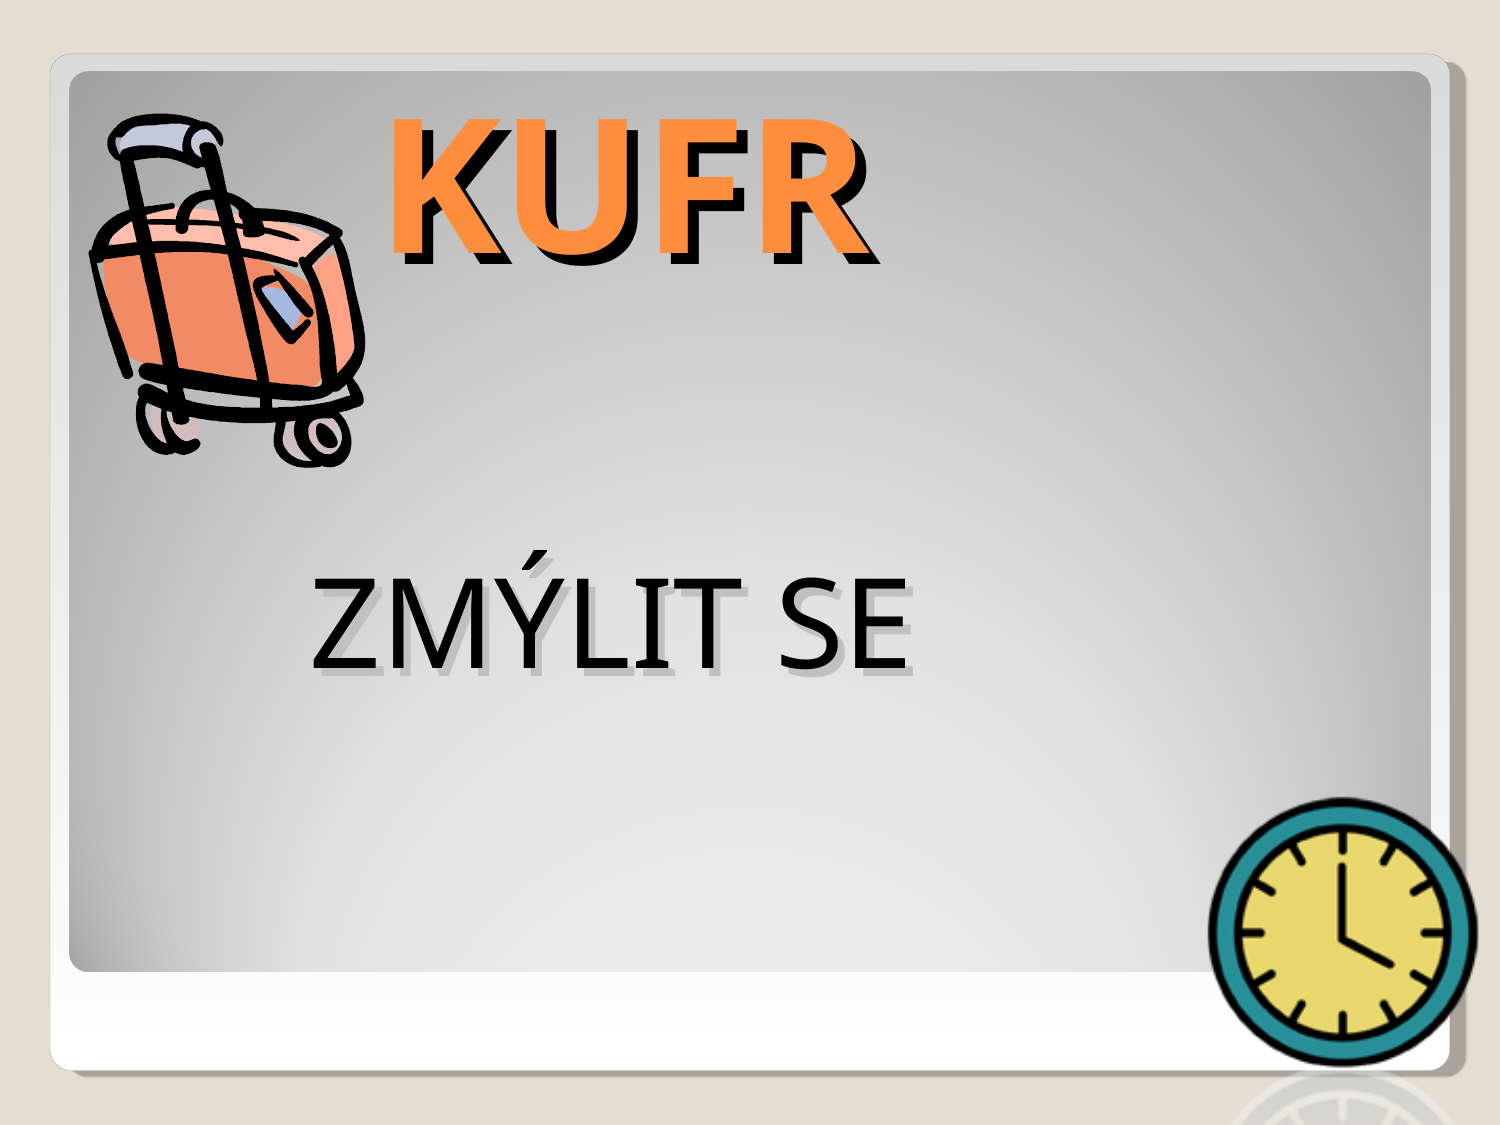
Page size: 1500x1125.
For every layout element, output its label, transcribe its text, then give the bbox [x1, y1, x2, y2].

text_box KUFR [362, 54, 1379, 362]
picture [69, 71, 1500, 1125]
text_box ZMÝLIT SE [107, 536, 1117, 780]
